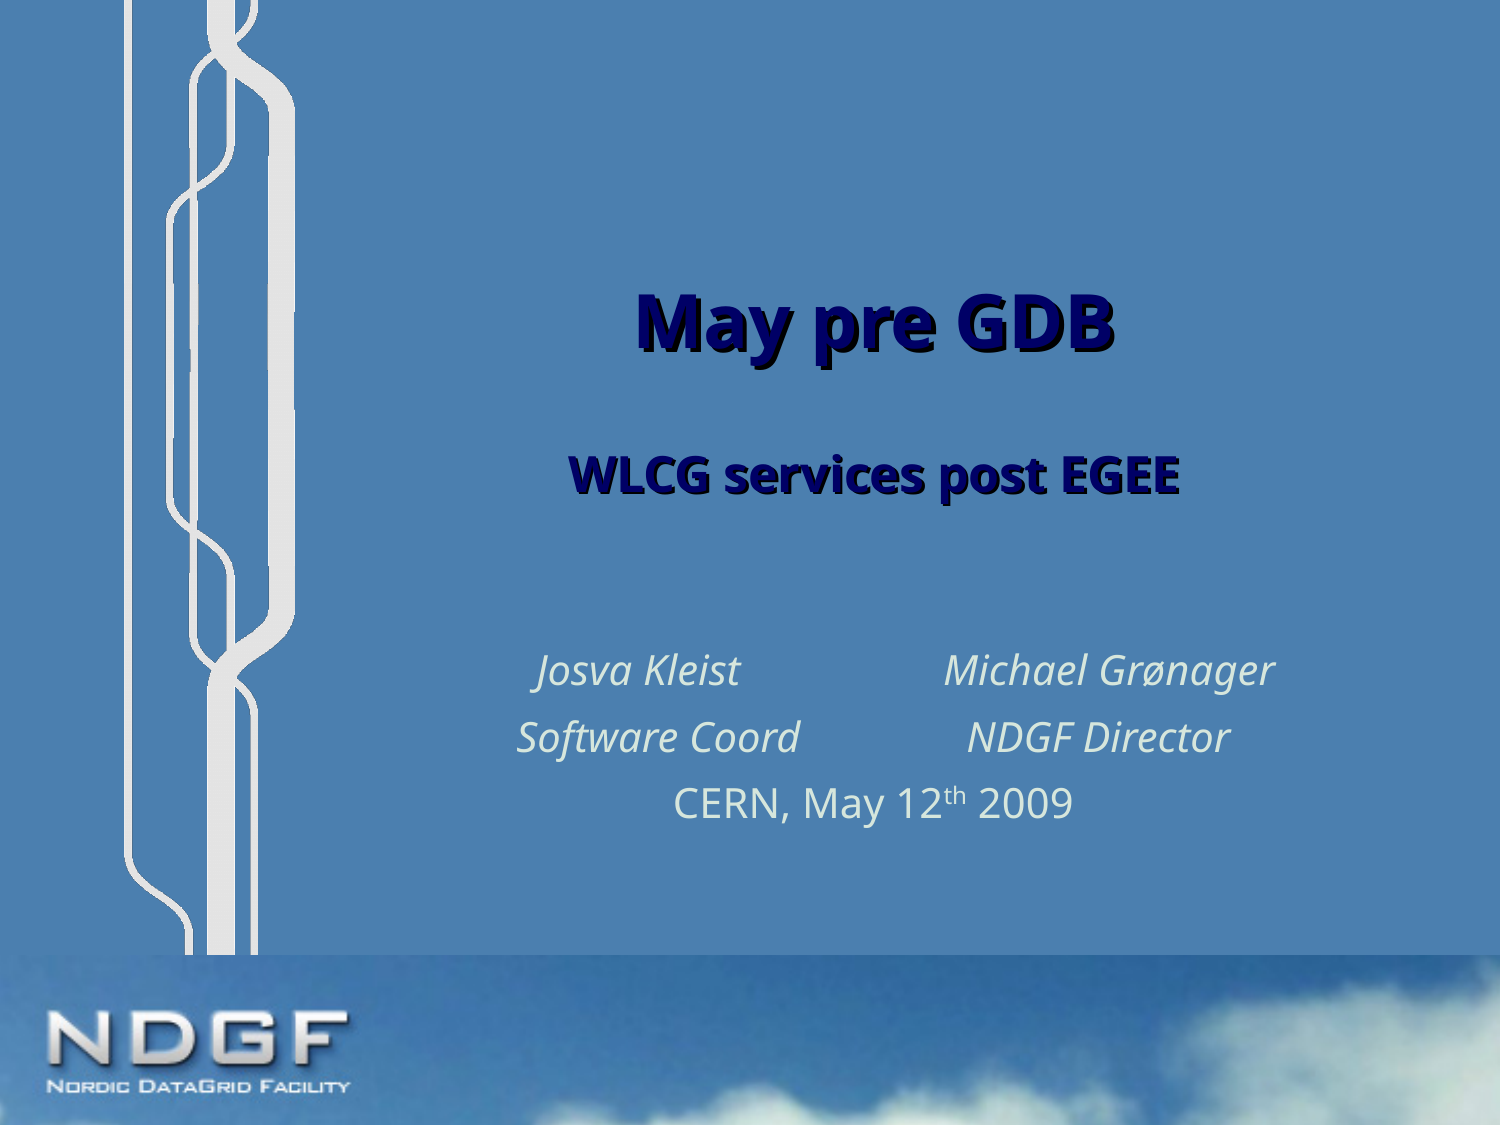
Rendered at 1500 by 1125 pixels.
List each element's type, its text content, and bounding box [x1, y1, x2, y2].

title May pre GDB WLCG services post EGEE [383, 213, 1365, 562]
picture [0, 0, 1500, 1125]
subtitle Josva Kleist Michael Grønager Software Coord NDGF Director CERN, May 12th 2009 [348, 633, 1399, 921]
